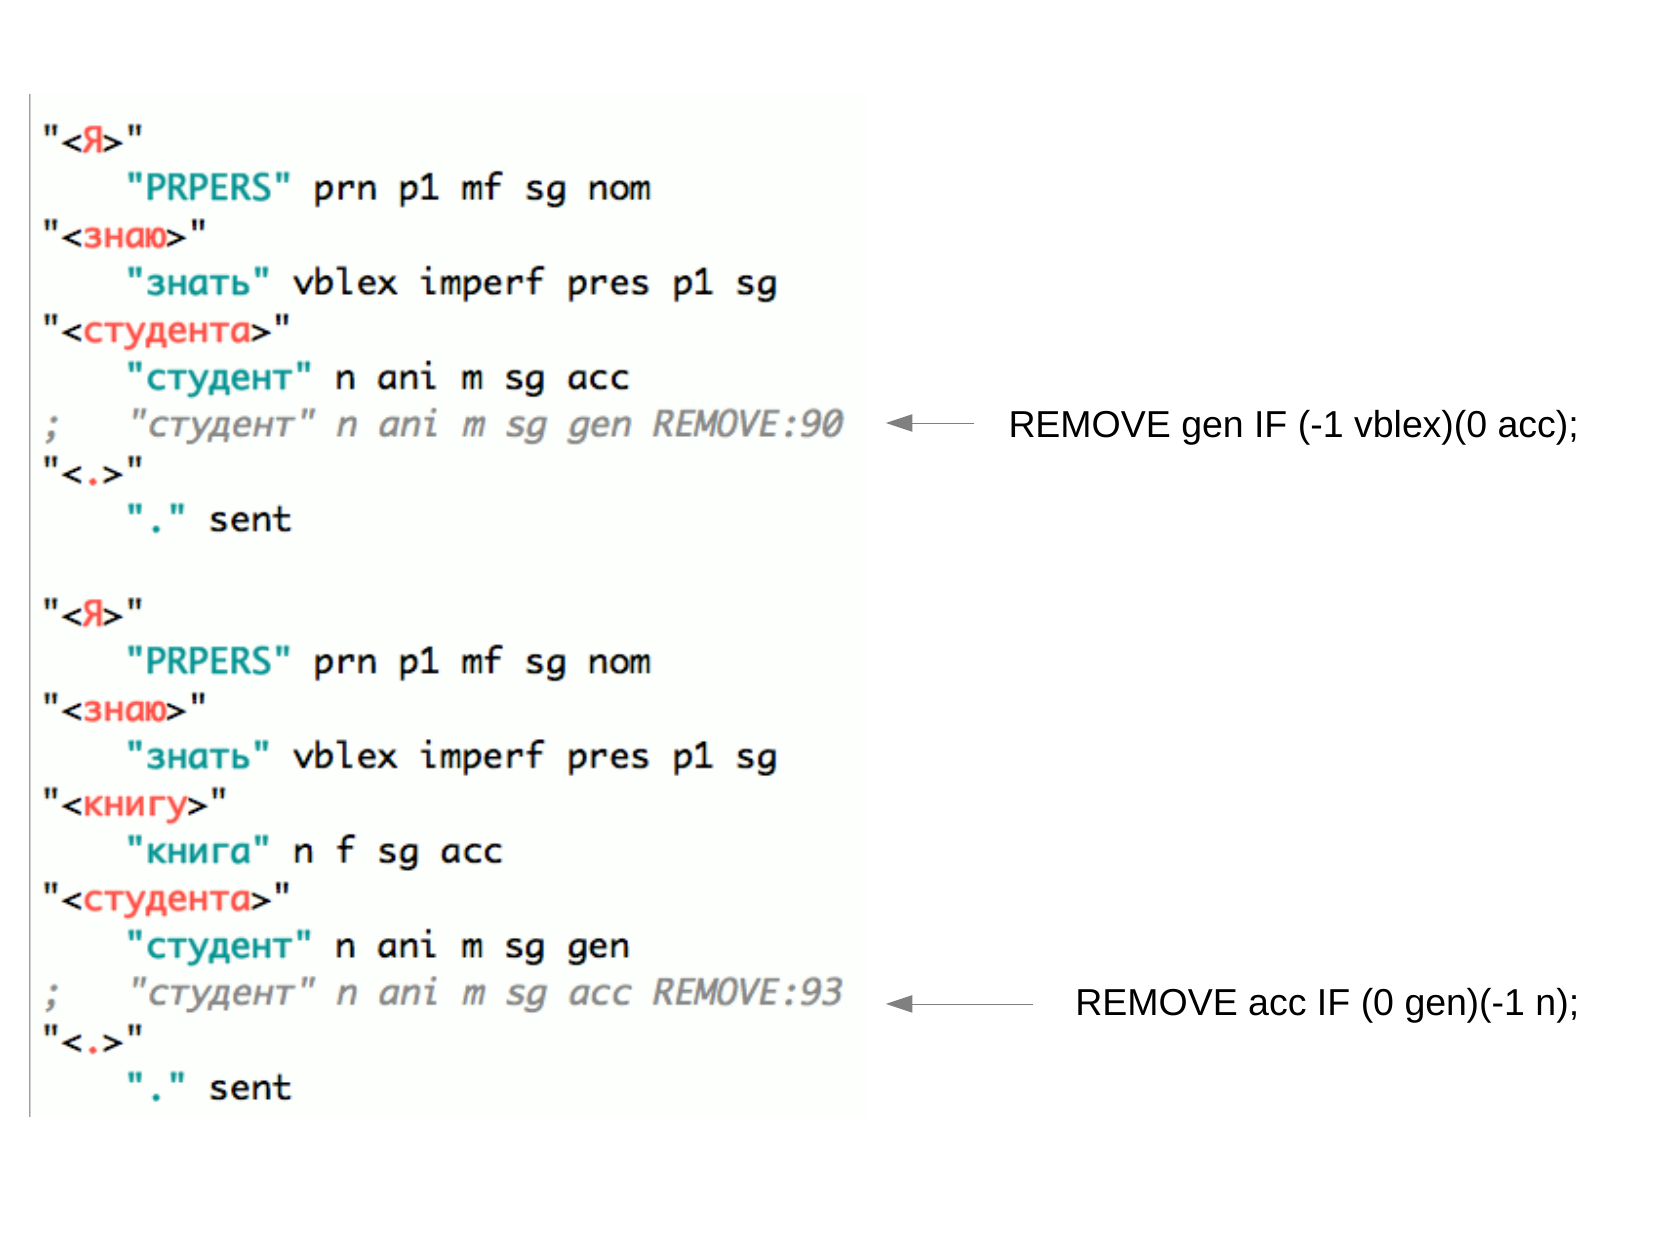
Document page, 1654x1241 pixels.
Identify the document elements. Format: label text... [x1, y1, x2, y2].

text_box REMOVE acc IF (0 gen)(-1 n); [1060, 974, 1595, 1032]
picture [29, 94, 868, 1117]
text_box REMOVE gen IF (-1 vblex)(0 acc); [993, 395, 1595, 453]
